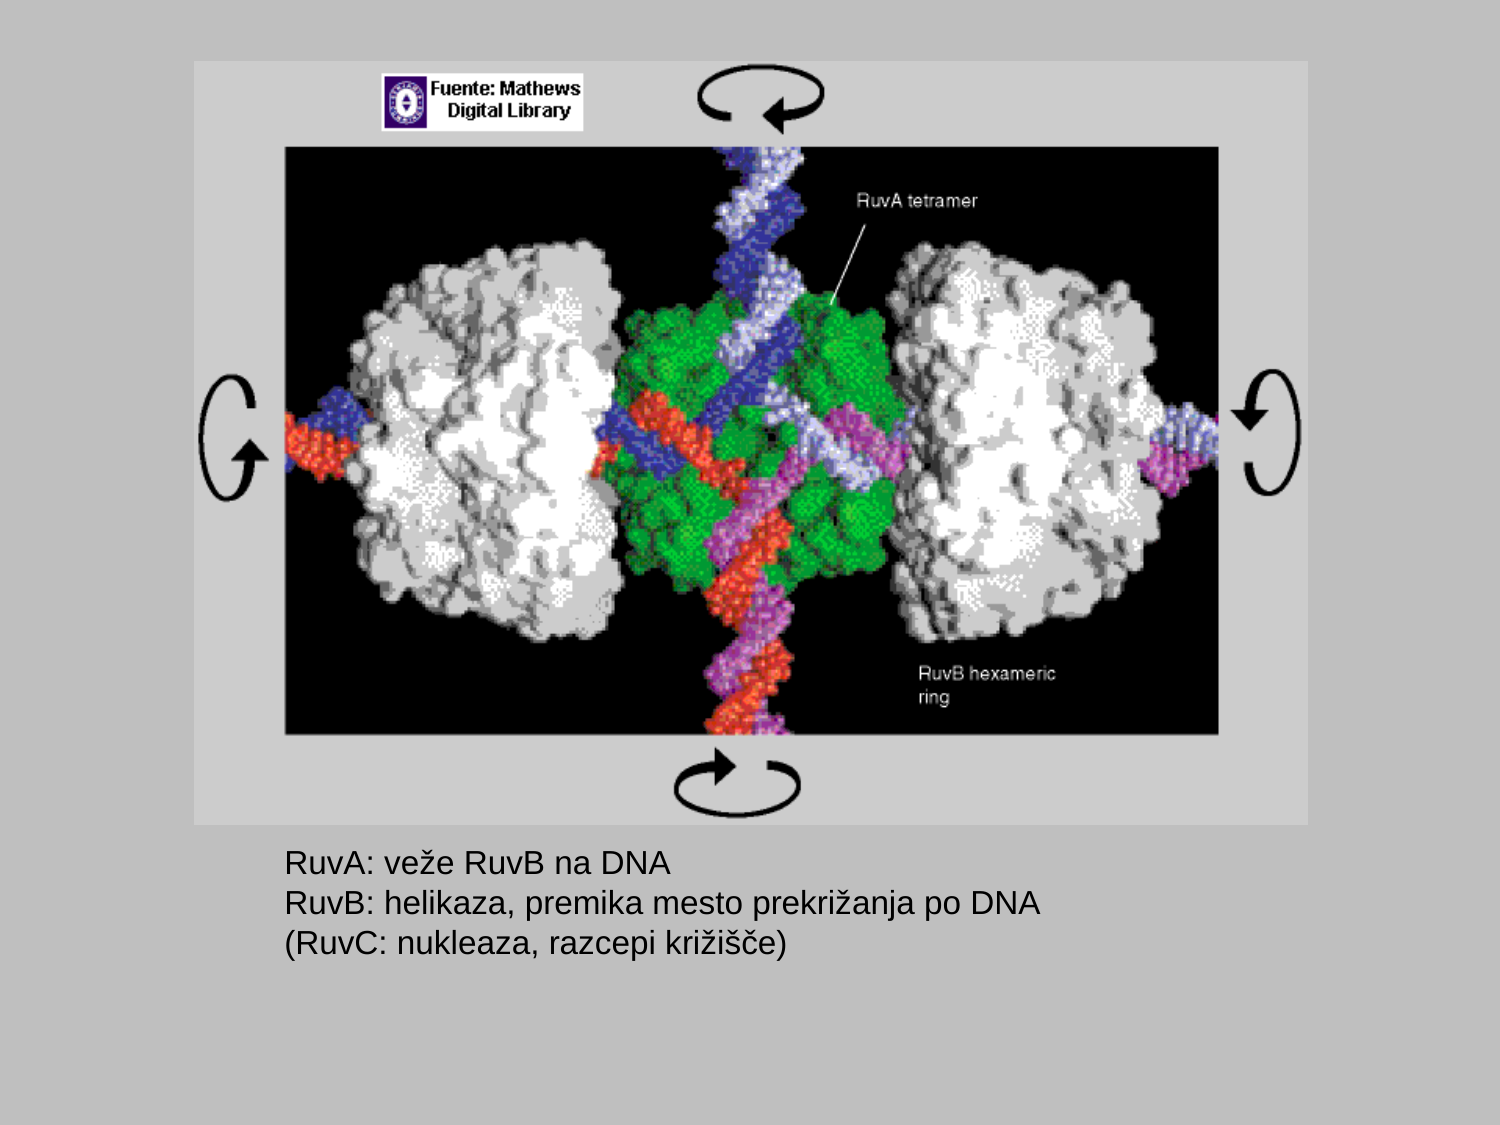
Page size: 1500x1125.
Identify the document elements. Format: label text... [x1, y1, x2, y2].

text_box RuvA: veže RuvB na DNA RuvB: helikaza, premika mesto prekrižanja po DNA (RuvC: nukleaza, razcepi križišče) [269, 833, 1057, 969]
picture [194, 61, 1308, 825]
